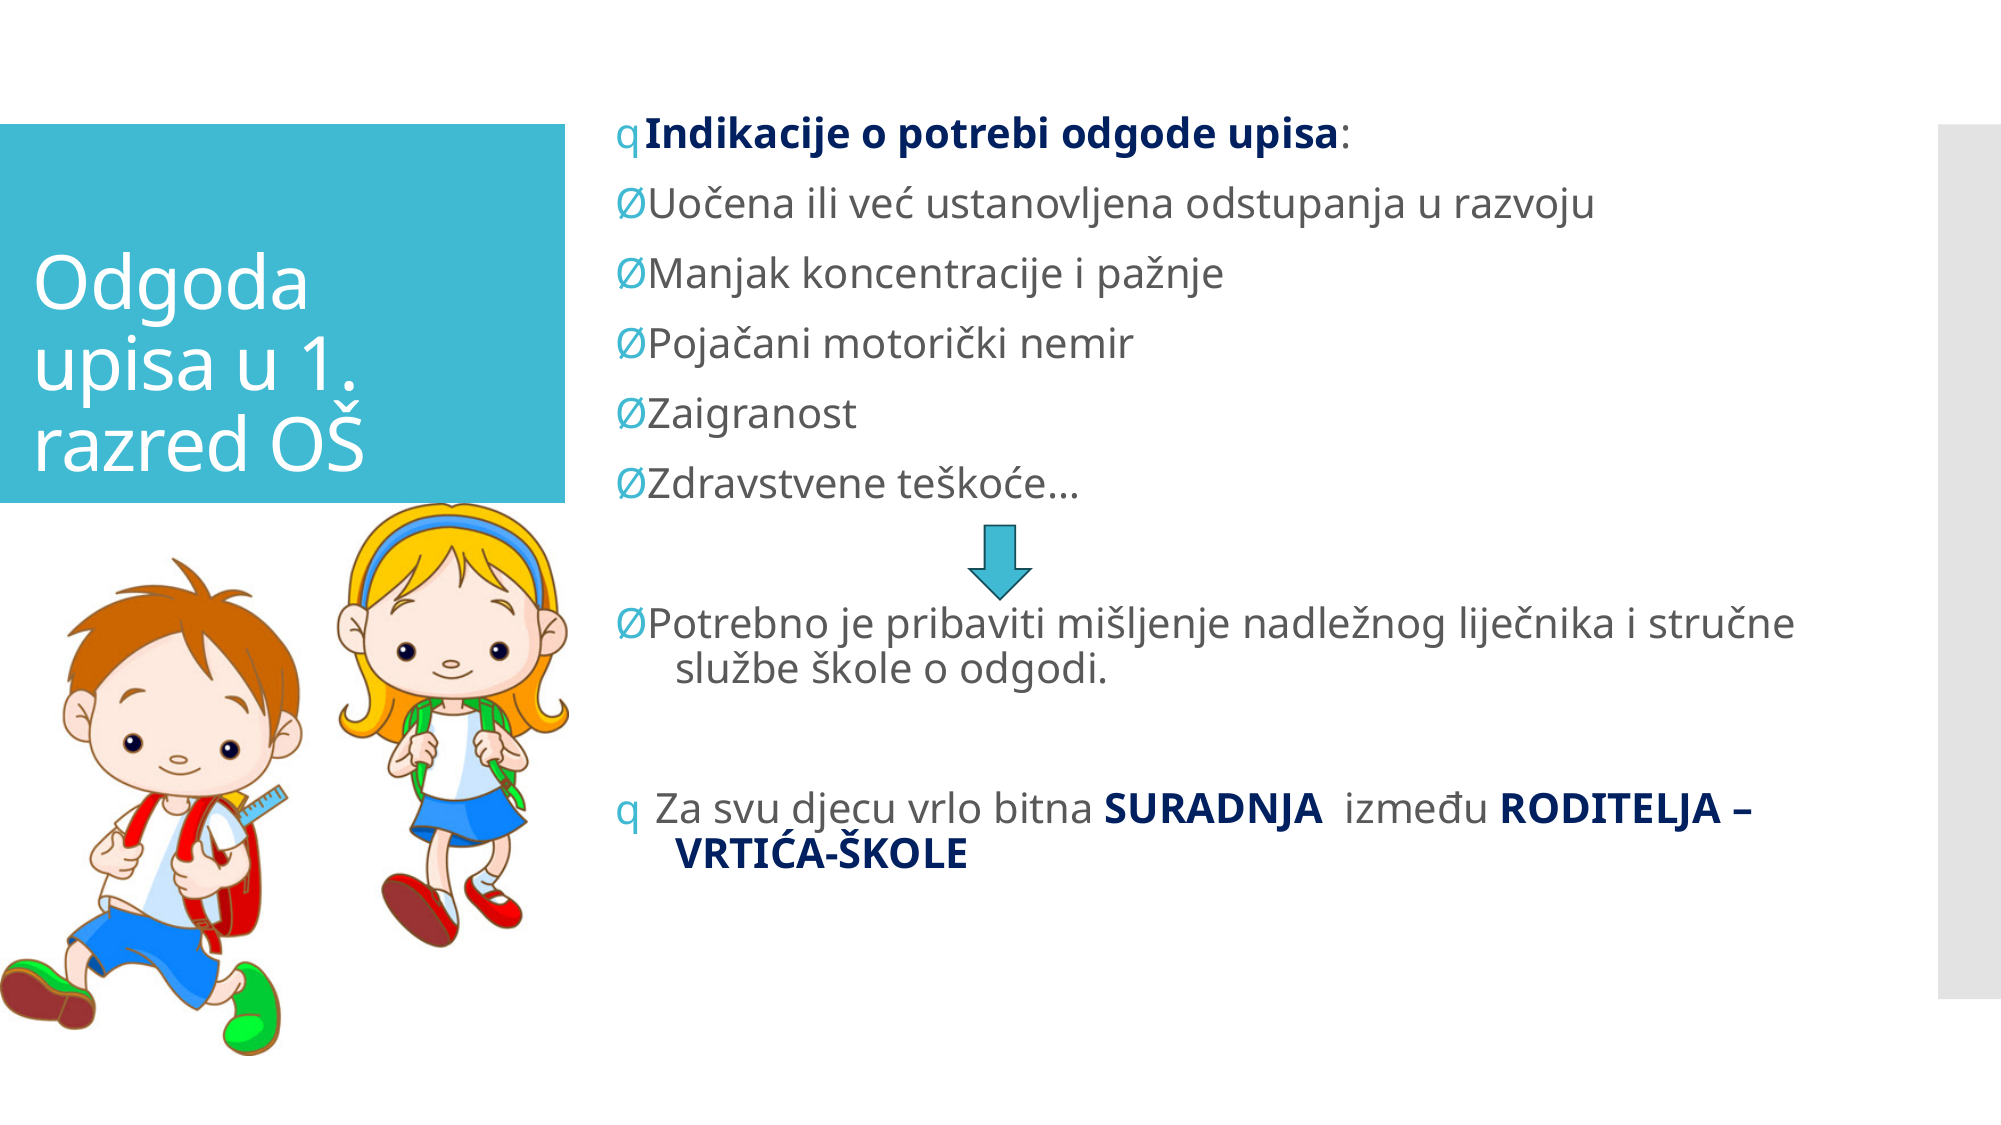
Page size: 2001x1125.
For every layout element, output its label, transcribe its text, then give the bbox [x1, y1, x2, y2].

text_box [969, 525, 1031, 600]
list Indikacije o potrebi odgode upisa: Uočena ili već ustanovljena odstupanja u razvoju Manjak koncentracije i pažnje Pojačani motorički nemir Zaigranost Zdravstvene teškoće… Potrebno je pribaviti mišljenje nadležnog liječnika i stručne službe škole o odgodi. Za svu djecu vrlo bitna SURADNJA između RODITELJA – VRTIĆA-ŠKOLE [600, 93, 1892, 1038]
title Odgoda upisa u 1. razred OŠ [17, 125, 526, 503]
picture [0, 503, 569, 1056]
